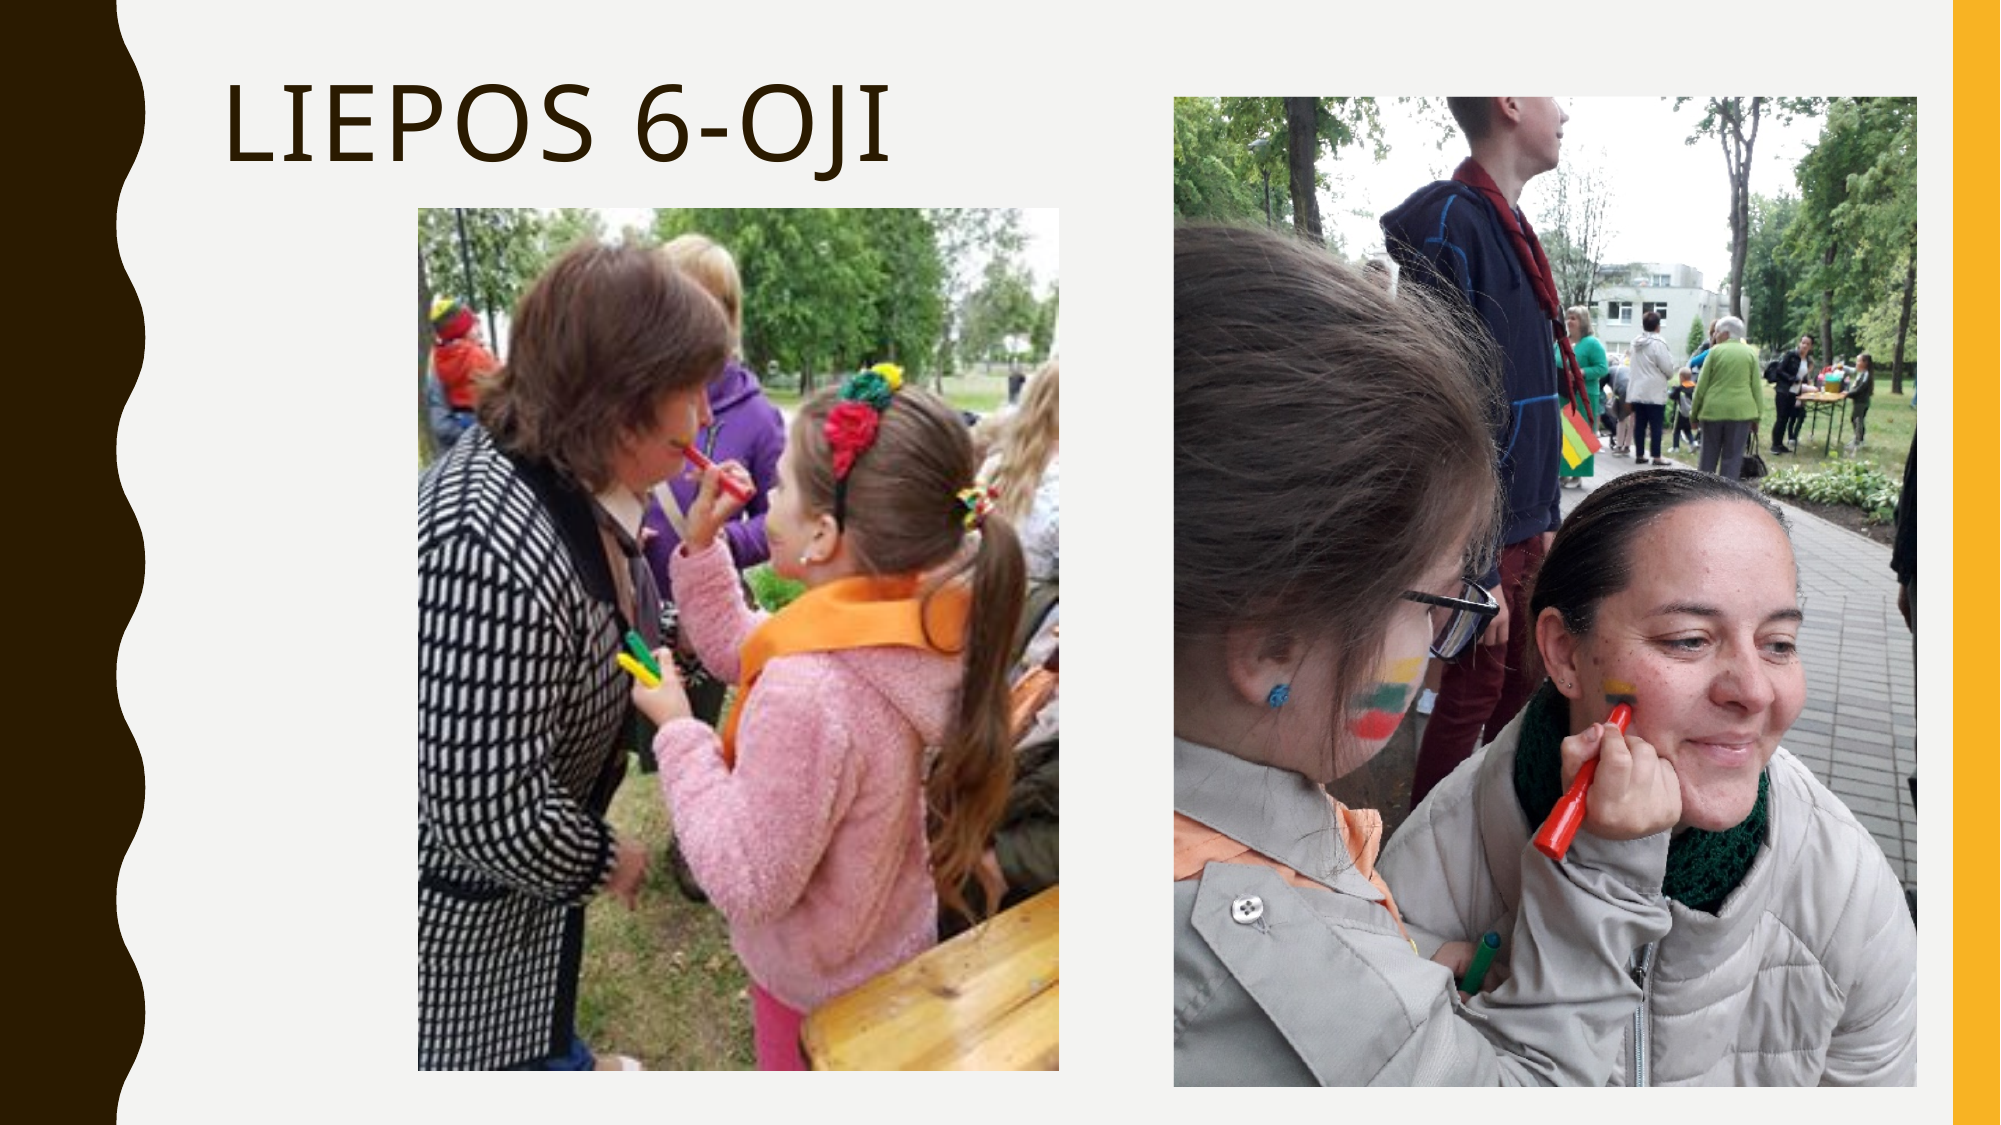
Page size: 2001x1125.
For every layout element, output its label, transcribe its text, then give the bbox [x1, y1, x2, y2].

picture [418, 208, 1059, 1071]
picture [1173, 96, 1917, 1087]
title Liepos 6-oji [205, 62, 1876, 308]
